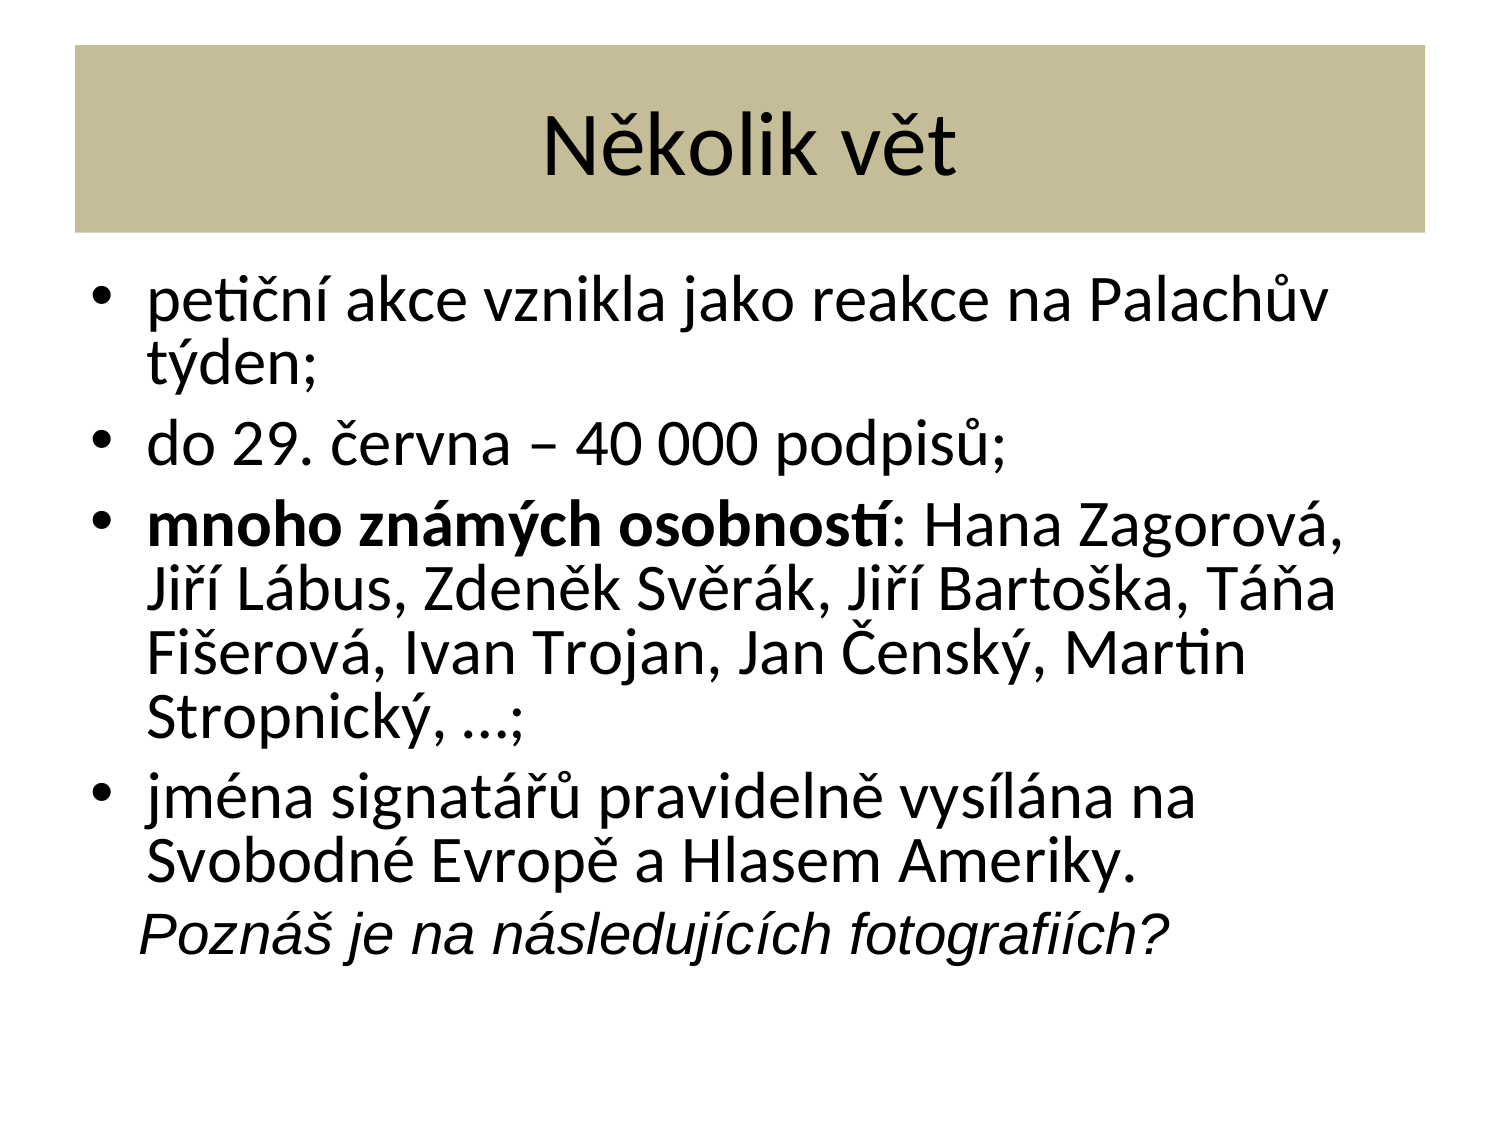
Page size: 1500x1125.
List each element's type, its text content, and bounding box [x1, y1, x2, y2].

title Několik vět [75, 45, 1426, 233]
list petiční akce vznikla jako reakce na Palachův týden; do 29. června – 40 000 podpisů; mnoho známých osobností: Hana Zagorová, Jiří Lábus, Zdeněk Svěrák, Jiří Bartoška, Táňa Fišerová, Ivan Trojan, Jan Čenský, Martin Stropnický, …; jména signatářů pravidelně vysílána na Svobodné Evropě a Hlasem Ameriky. Poznáš je na následujících fotografiích? [75, 262, 1426, 1006]
